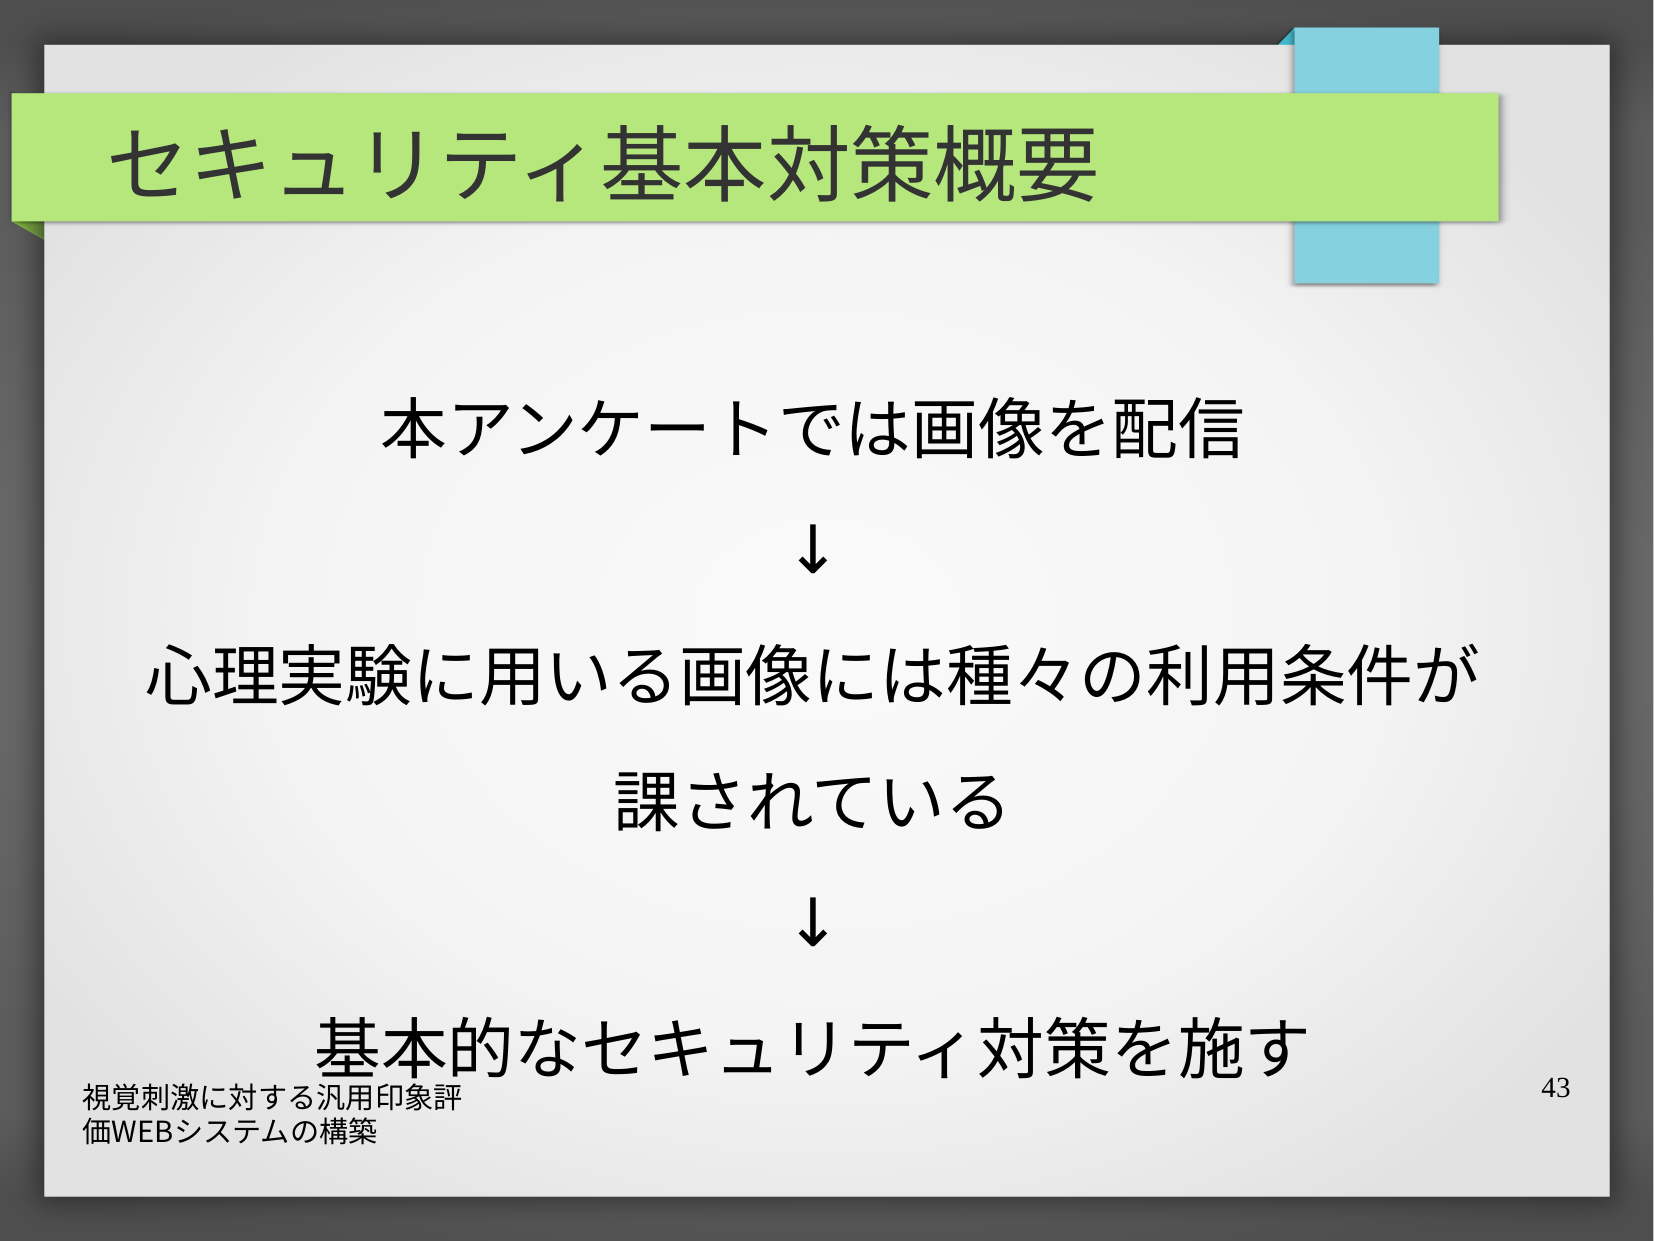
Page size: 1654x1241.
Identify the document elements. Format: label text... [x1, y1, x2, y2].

list 本アンケートでは画像を配信 ↓ 心理実験に用いる画像には種々の利用条件が 課されている ↓ 基本的なセキュリティ対策を施す [85, 376, 1541, 1096]
title セキュリティ基本対策概要 [106, 106, 1264, 213]
picture [0, 0, 1654, 1241]
